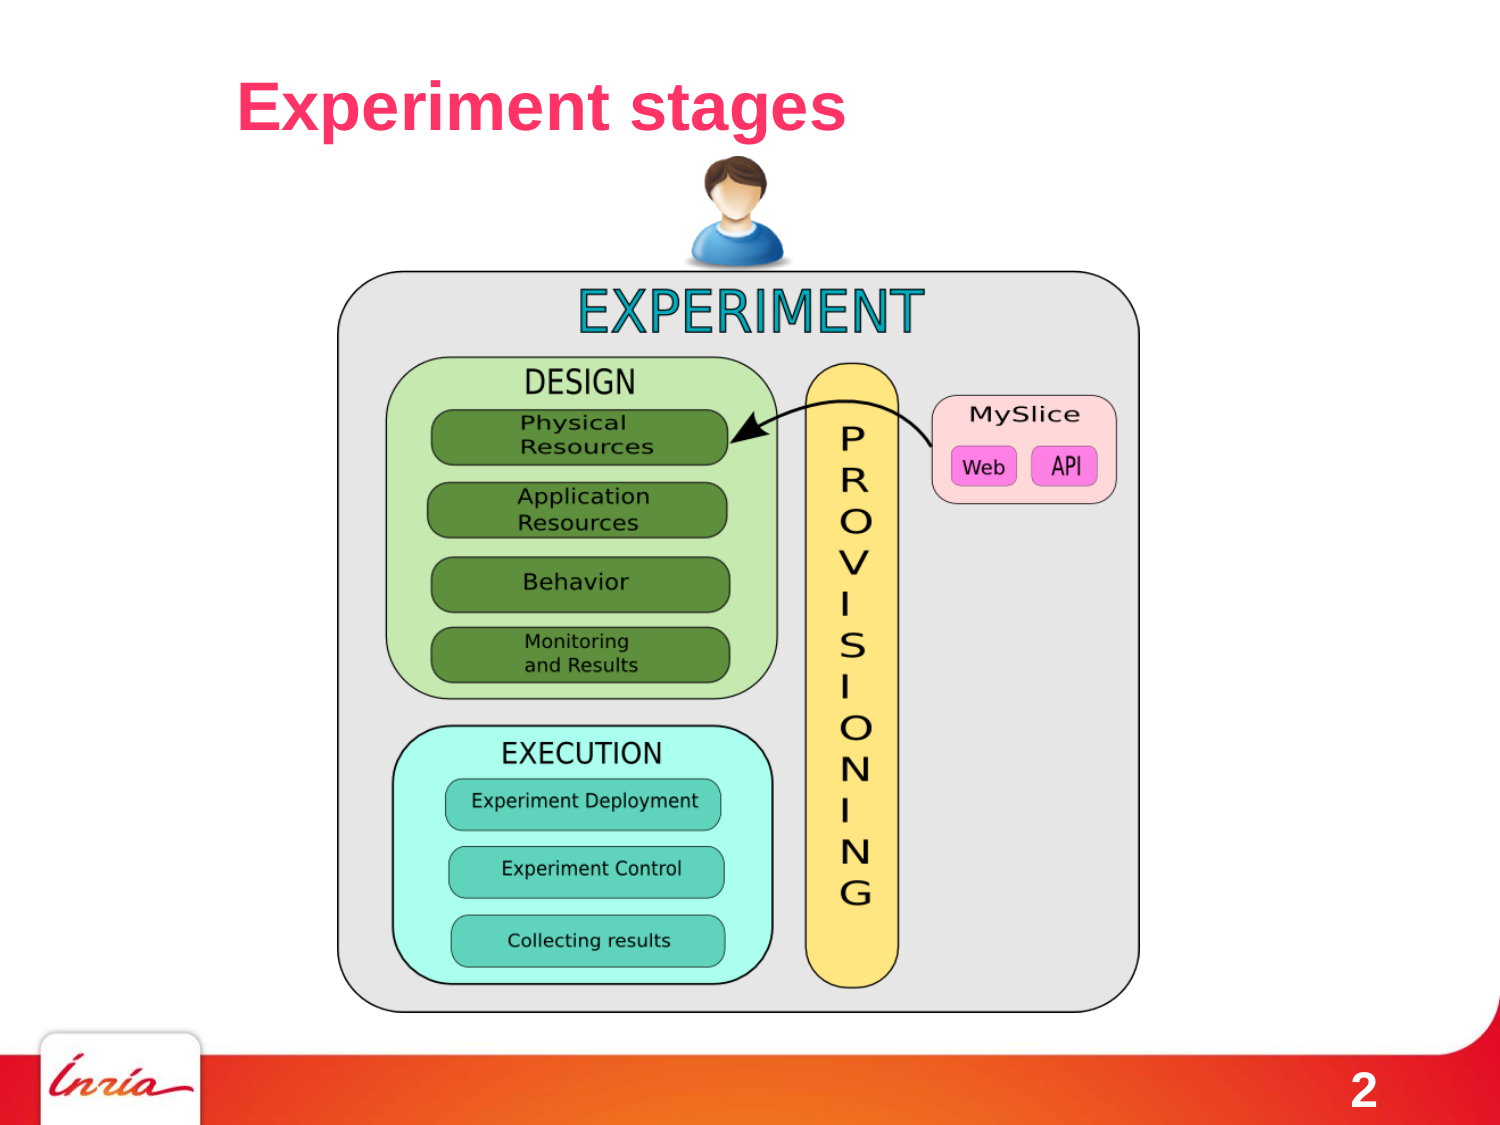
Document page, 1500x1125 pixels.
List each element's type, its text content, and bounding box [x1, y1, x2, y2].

title Experiment stages [221, 54, 976, 188]
text_box <number> [1335, 1055, 1500, 1125]
picture [0, 156, 1500, 1125]
